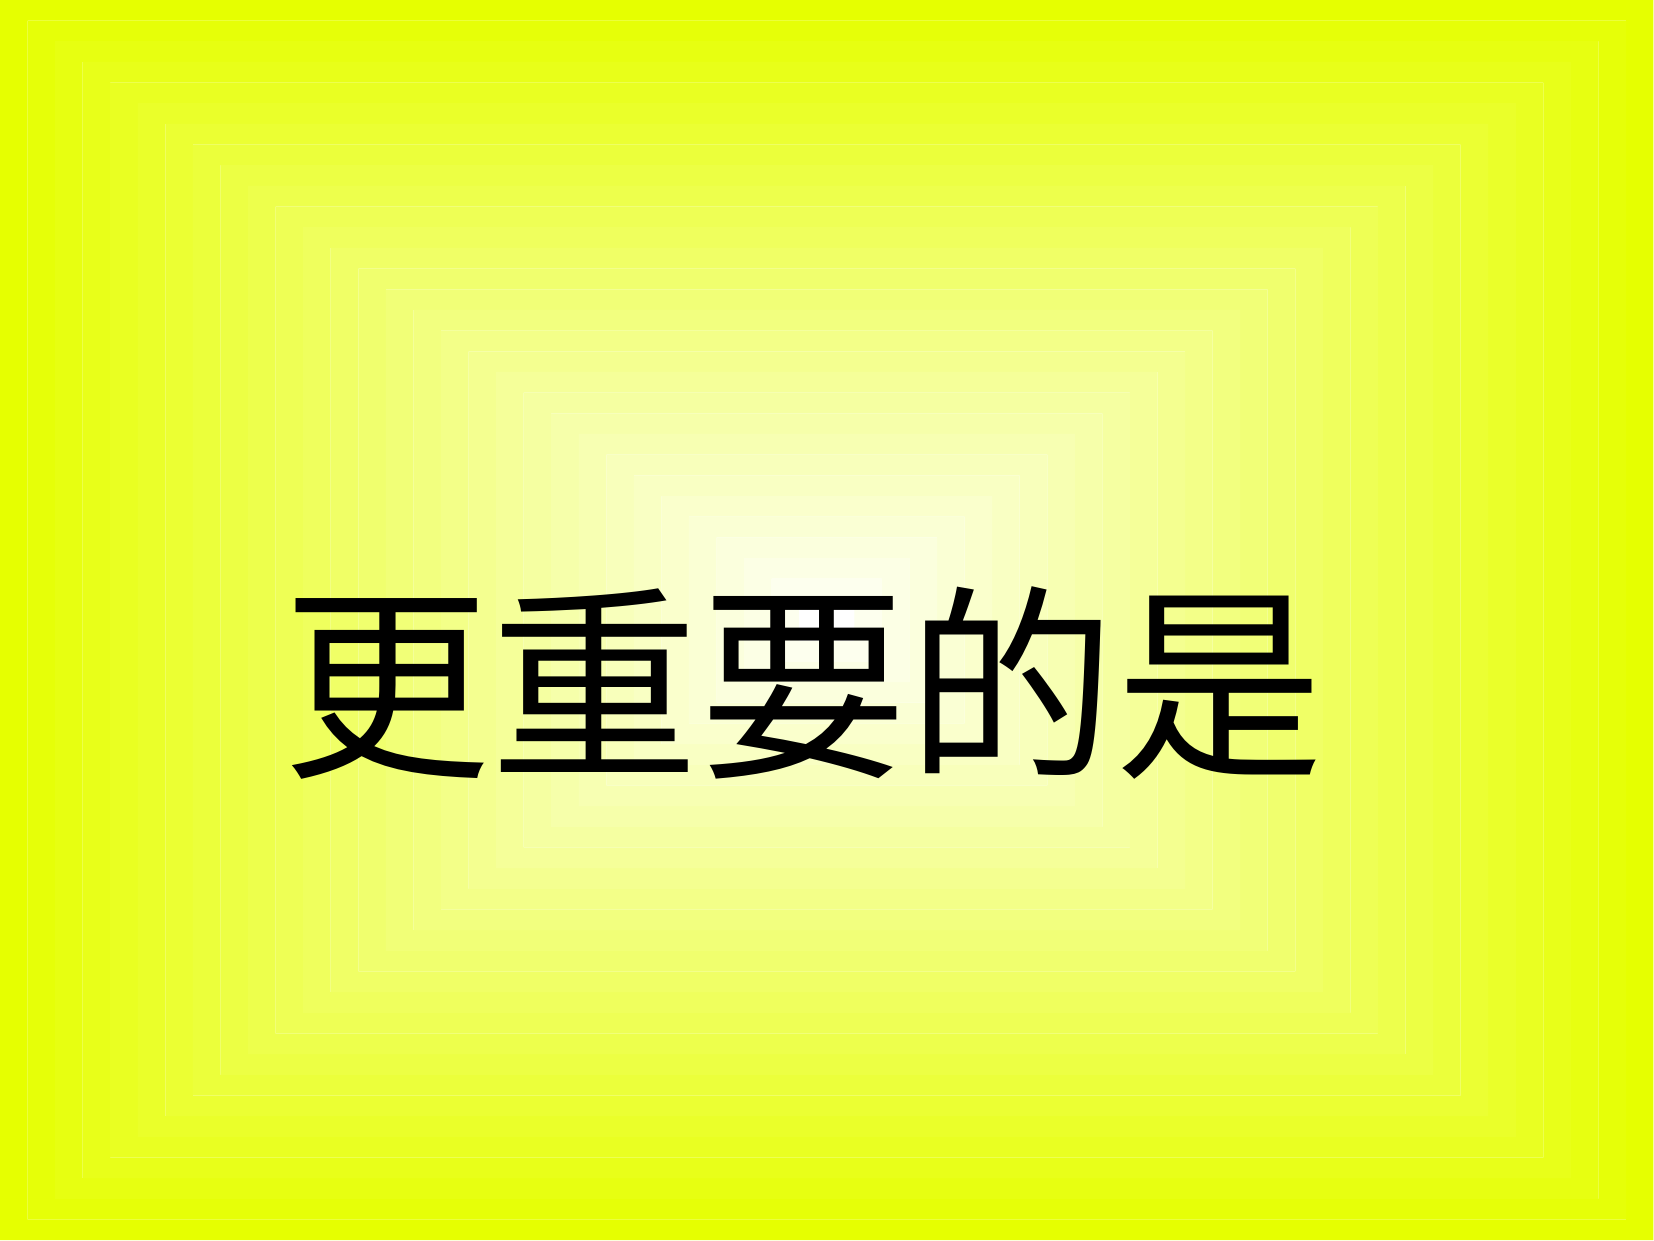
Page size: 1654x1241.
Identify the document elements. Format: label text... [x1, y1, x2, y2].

title 更重要的是 [59, 417, 1548, 626]
